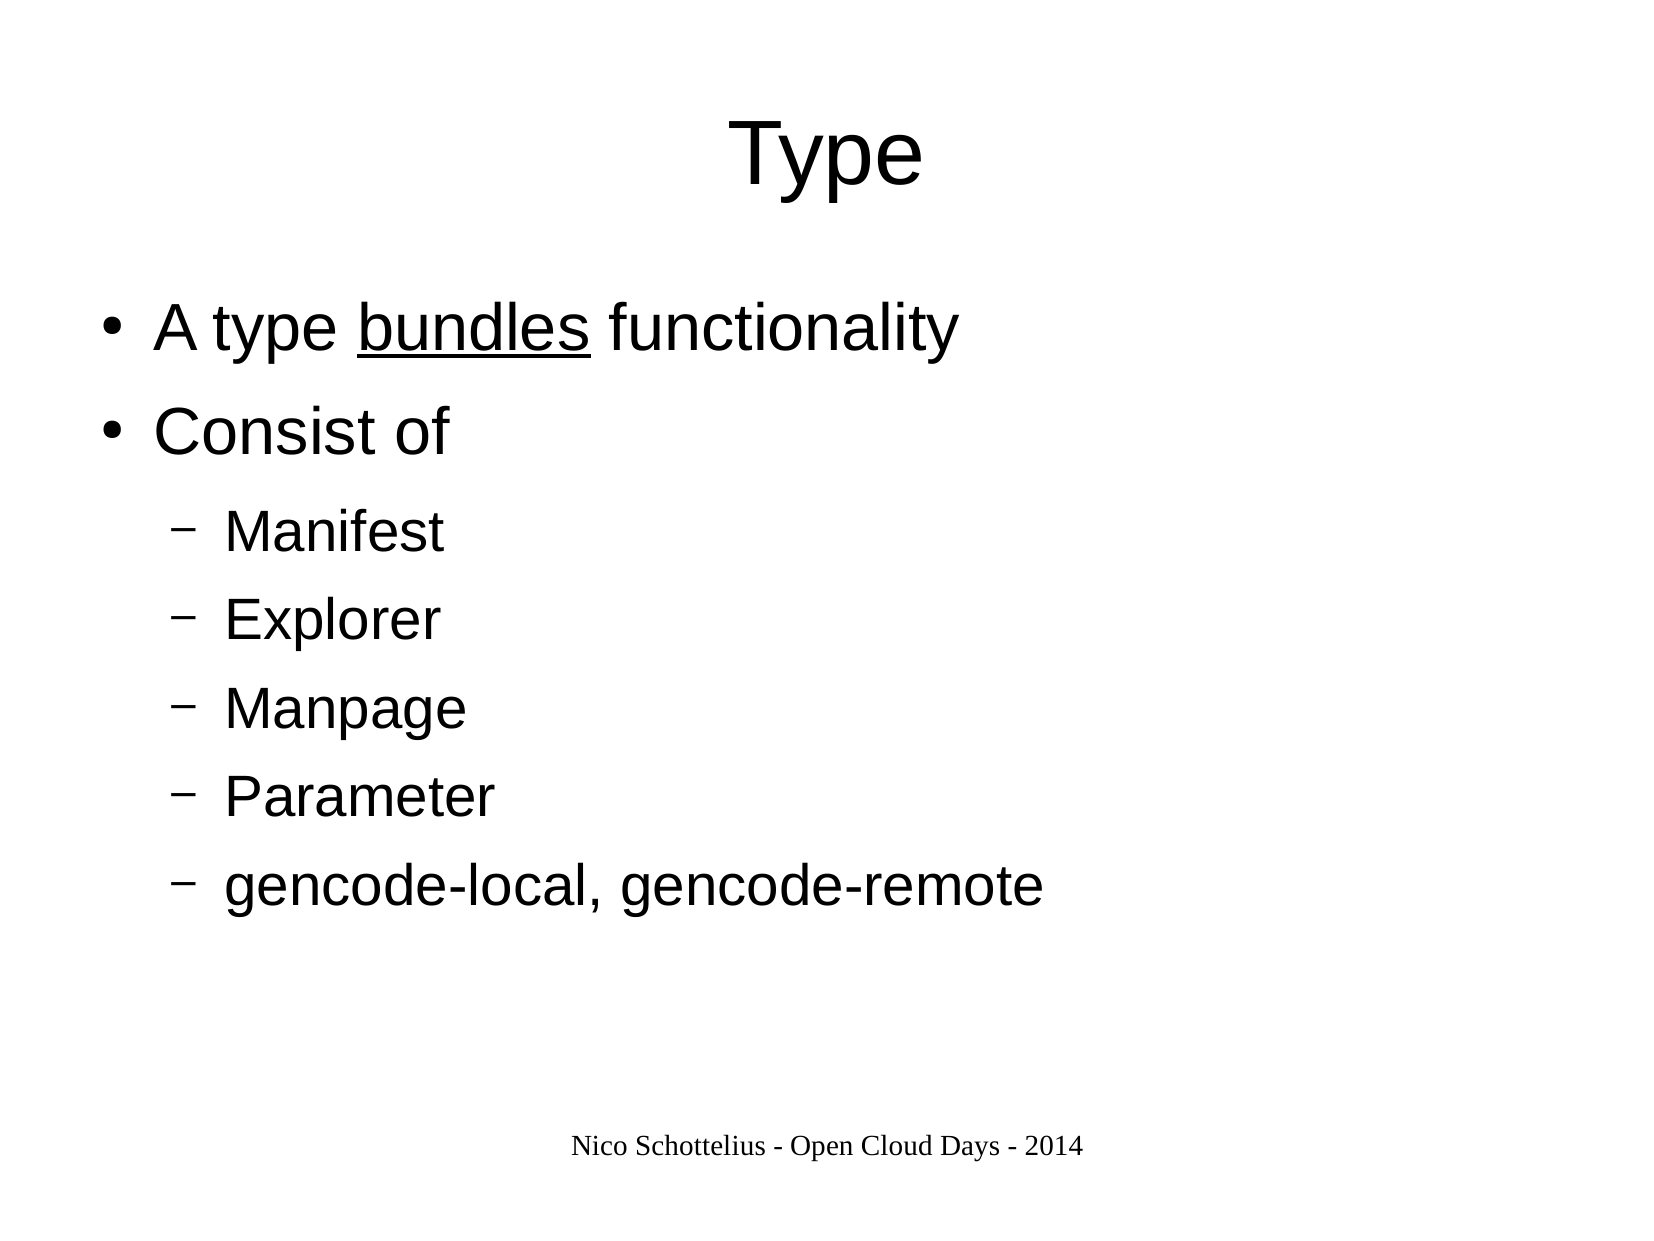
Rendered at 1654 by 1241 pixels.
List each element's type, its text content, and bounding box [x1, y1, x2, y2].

list A type bundles functionality Consist of Manifest Explorer Manpage Parameter gencode-local, gencode-remote [82, 290, 1538, 1020]
title Type [82, 49, 1571, 257]
